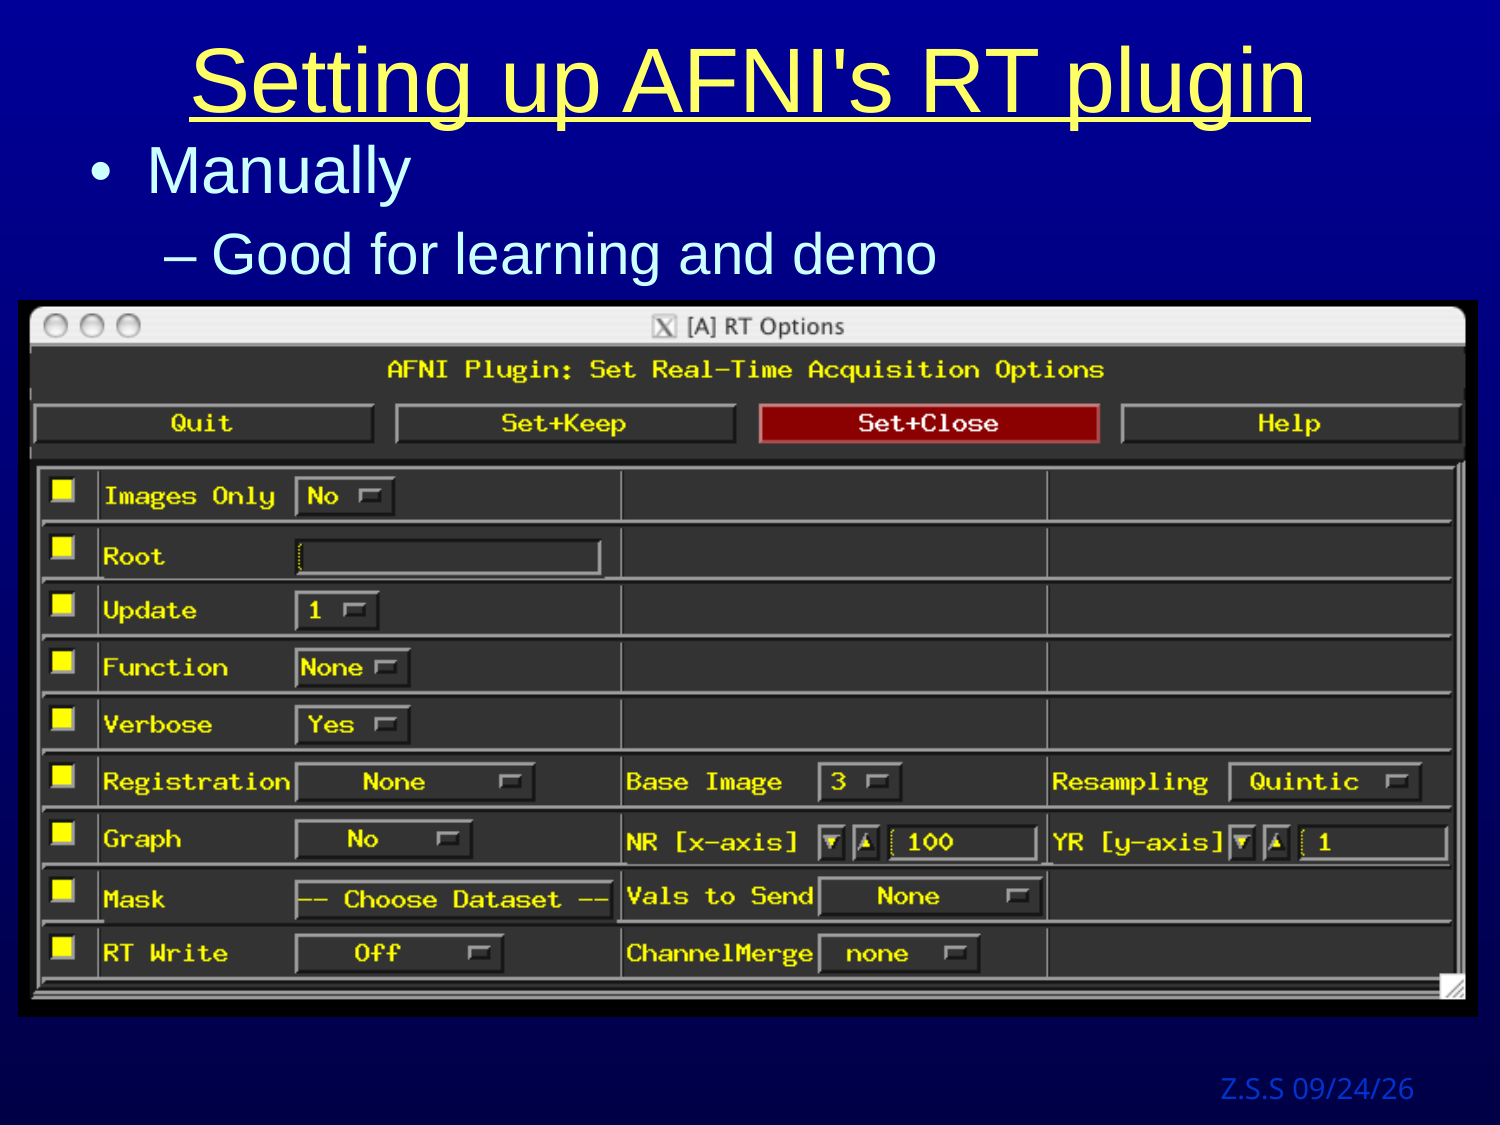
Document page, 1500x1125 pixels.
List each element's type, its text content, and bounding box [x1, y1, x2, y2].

title Setting up AFNI's RT plugin [75, 0, 1426, 125]
picture [18, 300, 1478, 1017]
list Manually Good for learning and demo [75, 125, 1426, 300]
